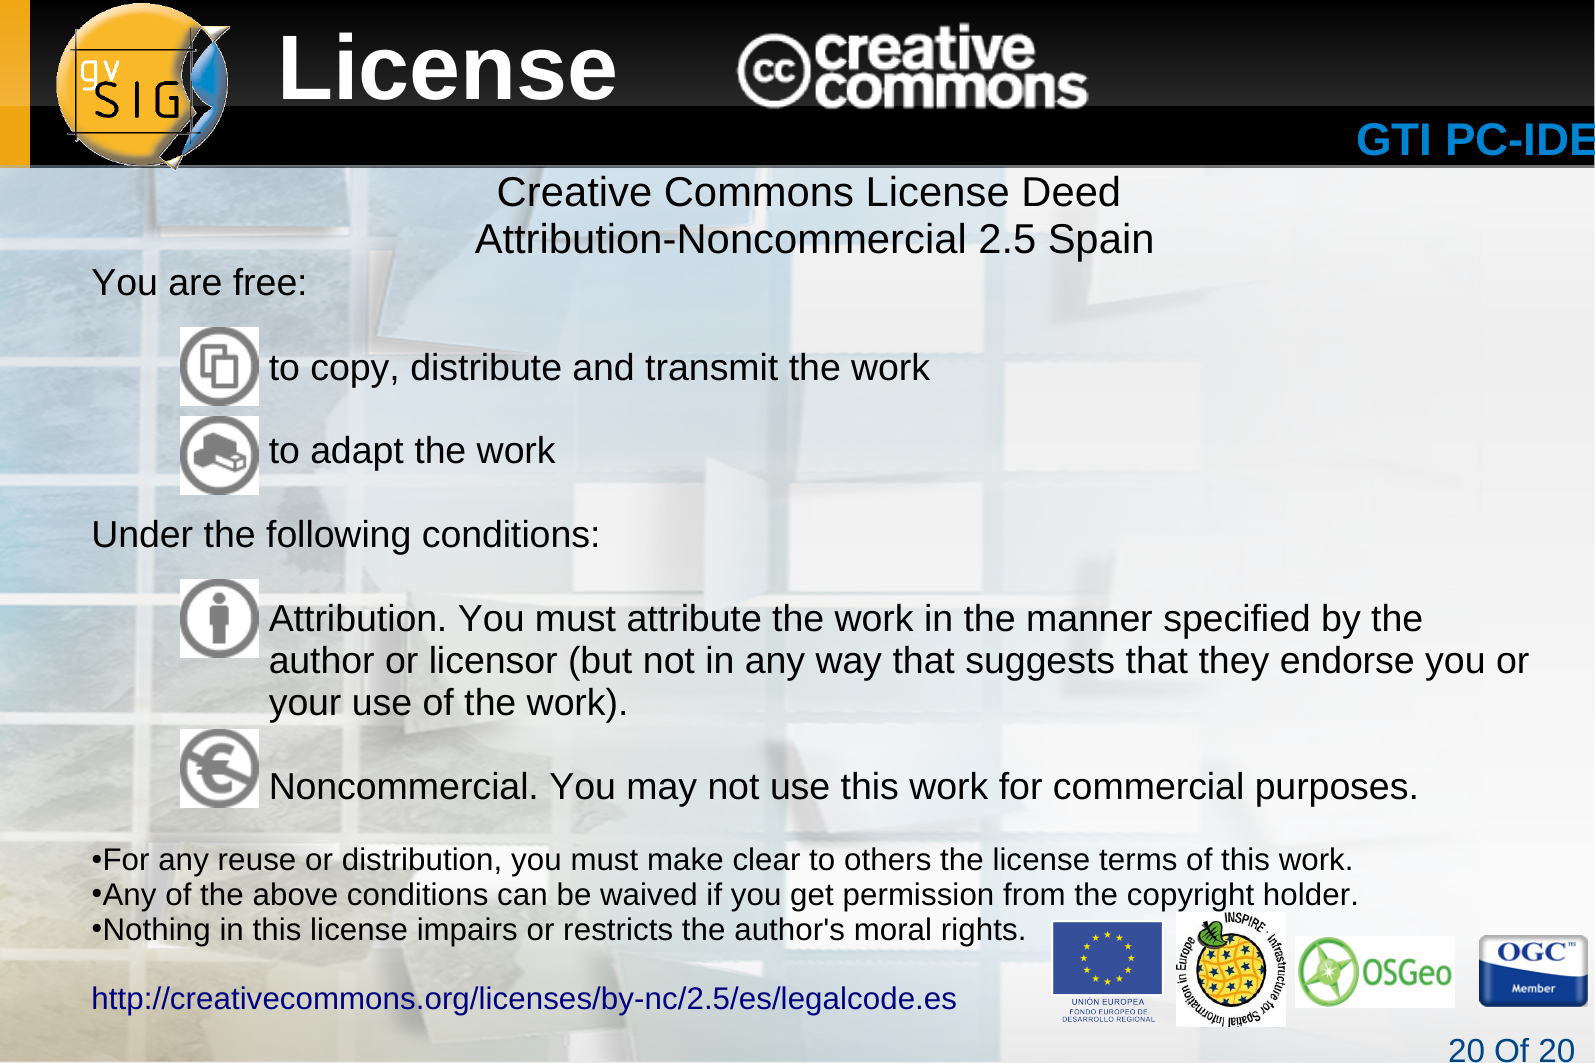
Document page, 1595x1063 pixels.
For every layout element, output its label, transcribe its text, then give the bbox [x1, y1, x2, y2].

picture [180, 729, 259, 808]
picture [180, 579, 259, 658]
picture [1579, 129, 1595, 136]
picture [0, 0, 1595, 1063]
text_box Creative Commons License Deed Attribution-Noncommercial 2.5 Spain You are free: to copy, distribute and transmit the work to adapt the work Under the following conditions: Attribution. You must attribute the work in the manner specified by the author or licensor (but not in any way that suggests that they endorse you or your use of the work). Noncommercial. You may not use this work for commercial purposes. For any reuse or distribution, you must make clear to others the license terms of this work. Any of the above conditions can be waived if you get permission from the copyright holder. Nothing in this license impairs or restricts the author's moral rights. http://creativecommons.org/licenses/by-nc/2.5/es/legalcode.es [76, 115, 1554, 1063]
picture [1554, 129, 1561, 149]
title License [277, 1, 662, 115]
picture [1579, 142, 1595, 150]
picture [180, 327, 259, 406]
picture [180, 416, 259, 495]
